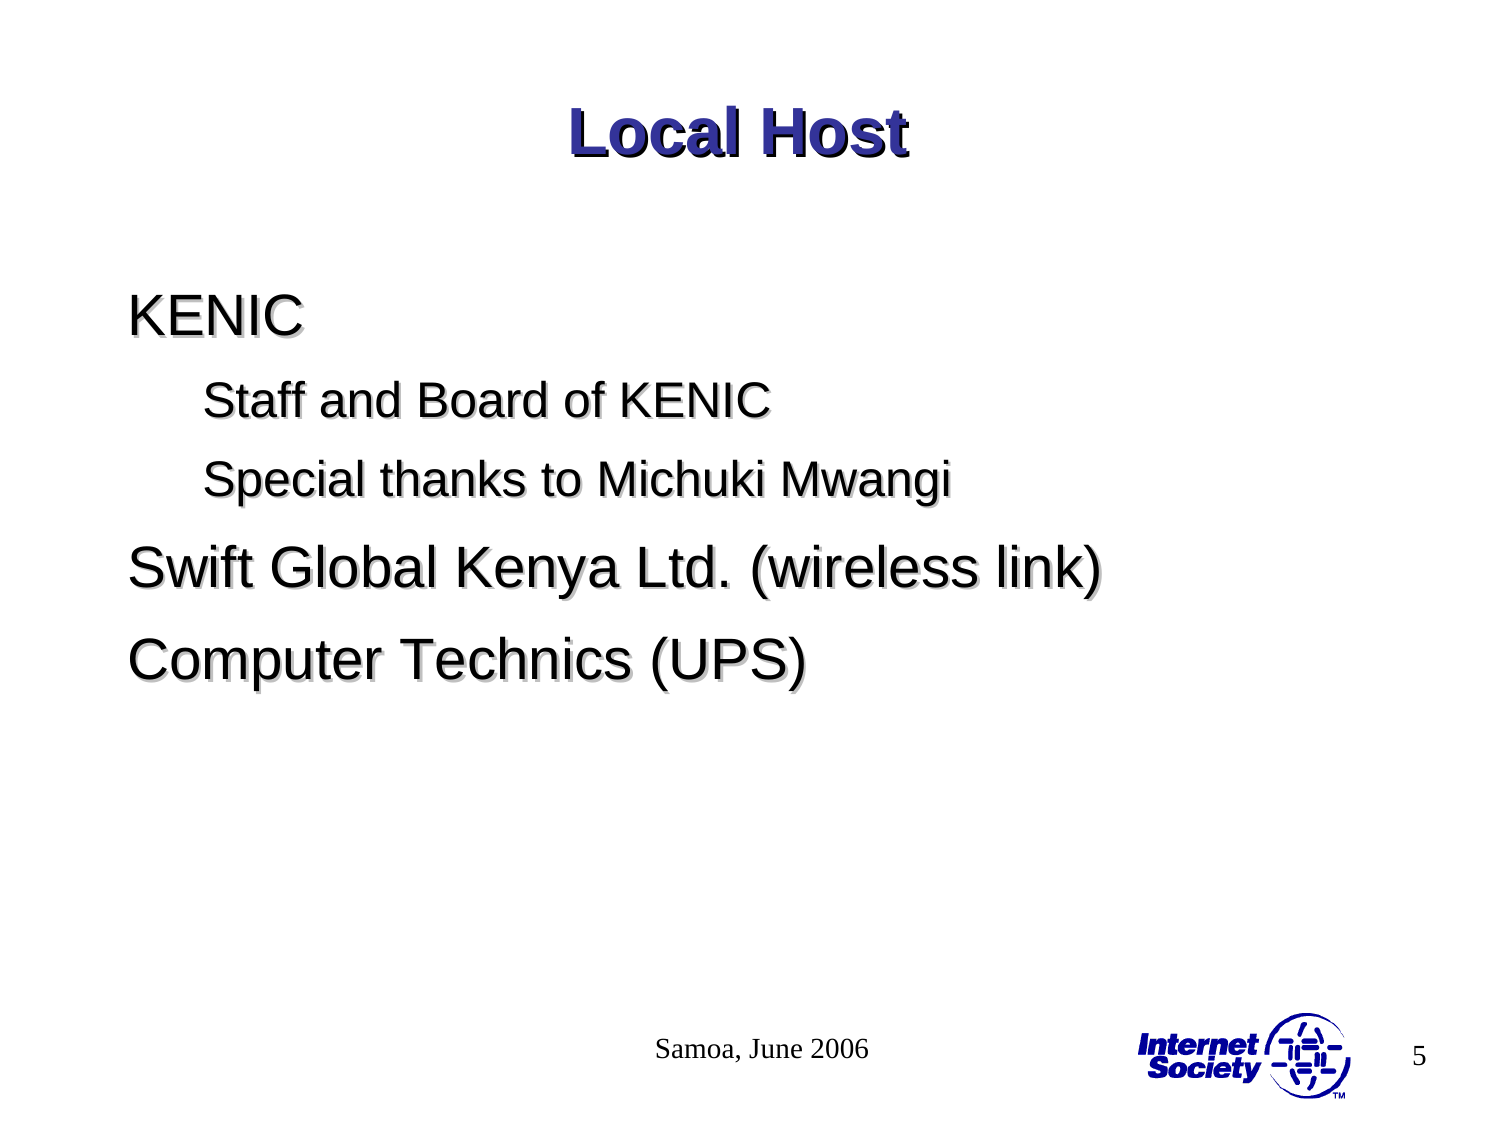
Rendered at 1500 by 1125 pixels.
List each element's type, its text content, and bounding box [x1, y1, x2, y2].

list KENIC Staff and Board of KENIC Special thanks to Michuki Mwangi Swift Global Kenya Ltd. (wireless link) Computer Technics (UPS) [112, 262, 1388, 1001]
picture [1137, 1012, 1351, 1099]
title Local Host [99, 37, 1375, 225]
